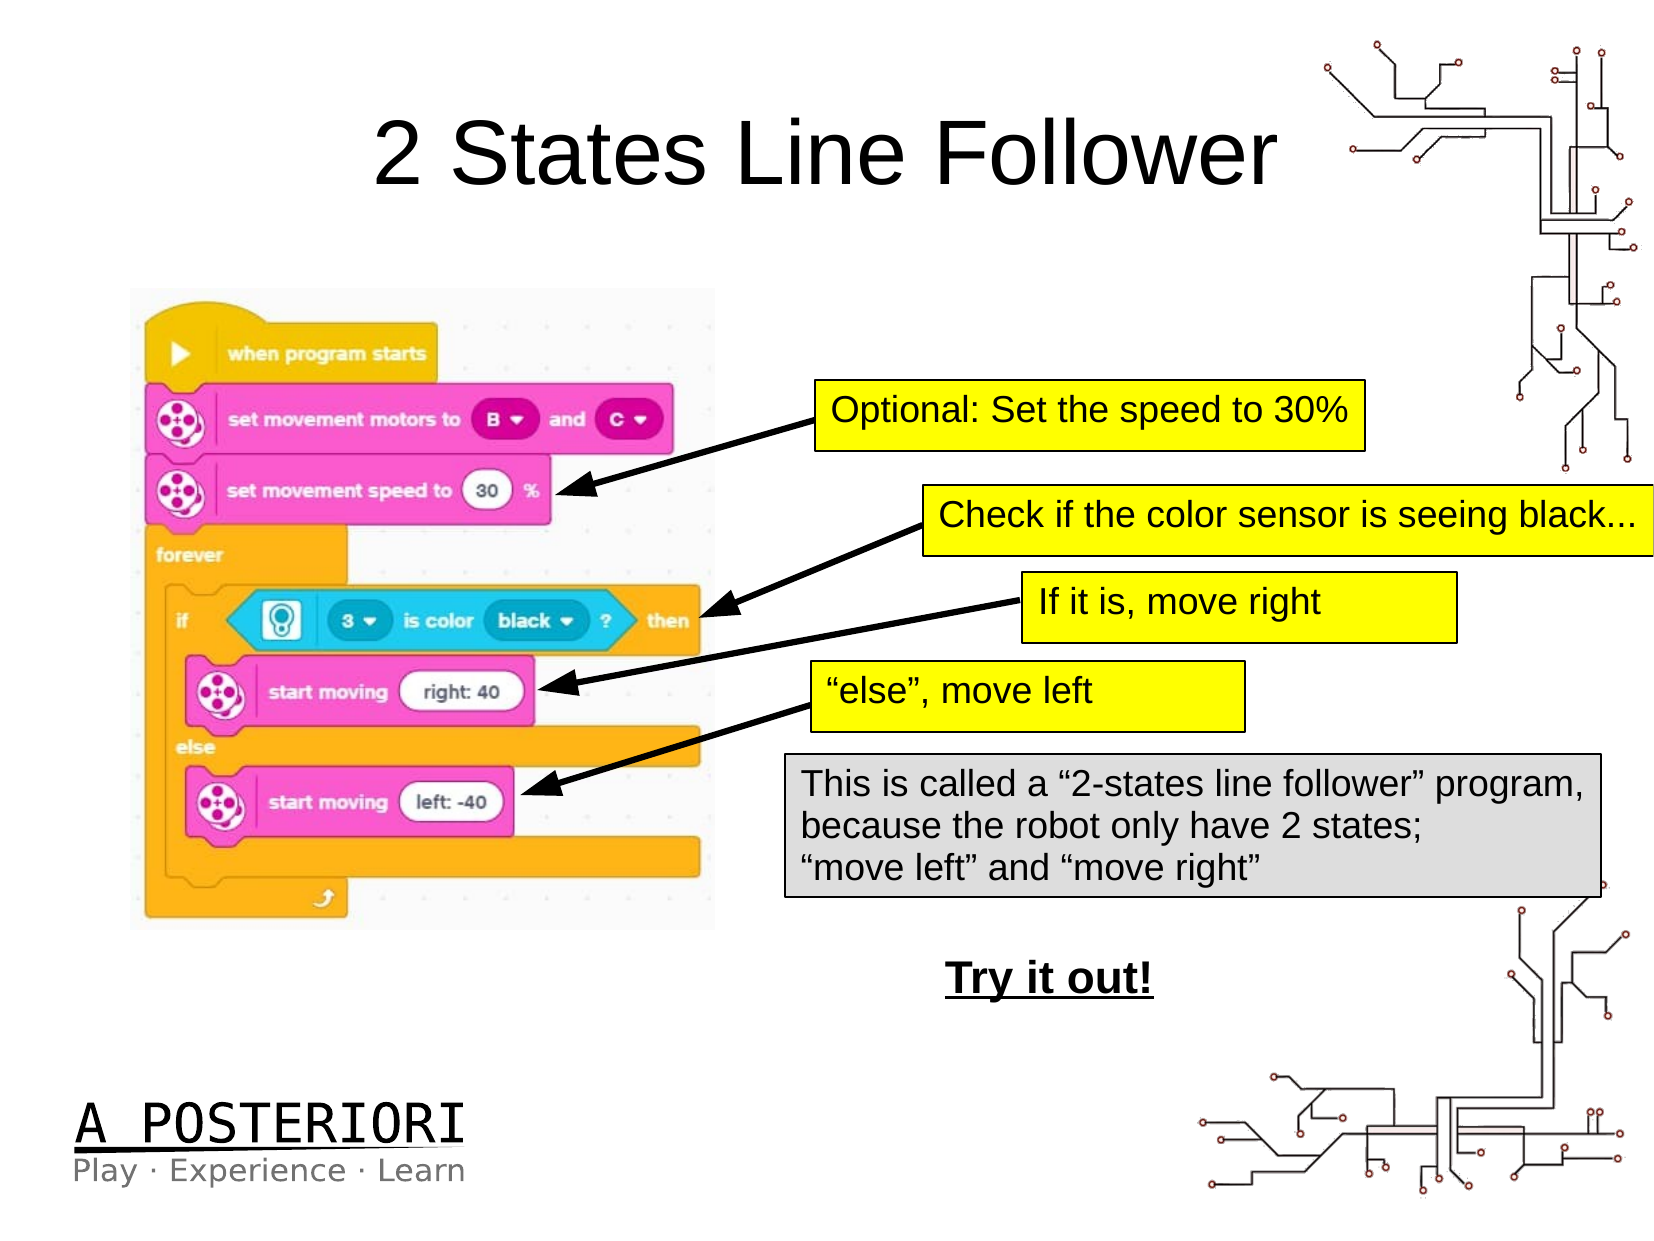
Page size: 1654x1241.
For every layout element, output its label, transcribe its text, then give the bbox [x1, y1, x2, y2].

picture [1177, 863, 1635, 1200]
picture [1305, 35, 1643, 484]
title 2 States Line Follower [82, 49, 1571, 257]
text_box This is called a “2-states line follower” program, because the robot only have 2 states; “move left” and “move right” [784, 754, 1601, 897]
text_box “else”, move left [810, 660, 1246, 732]
text_box If it is, move right [1022, 571, 1457, 643]
text_box Check if the color sensor is seeing black... [922, 485, 1654, 556]
text_box Optional: Set the speed to 30% [814, 380, 1365, 451]
text_box Try it out! [930, 945, 1186, 1035]
picture [130, 288, 715, 931]
